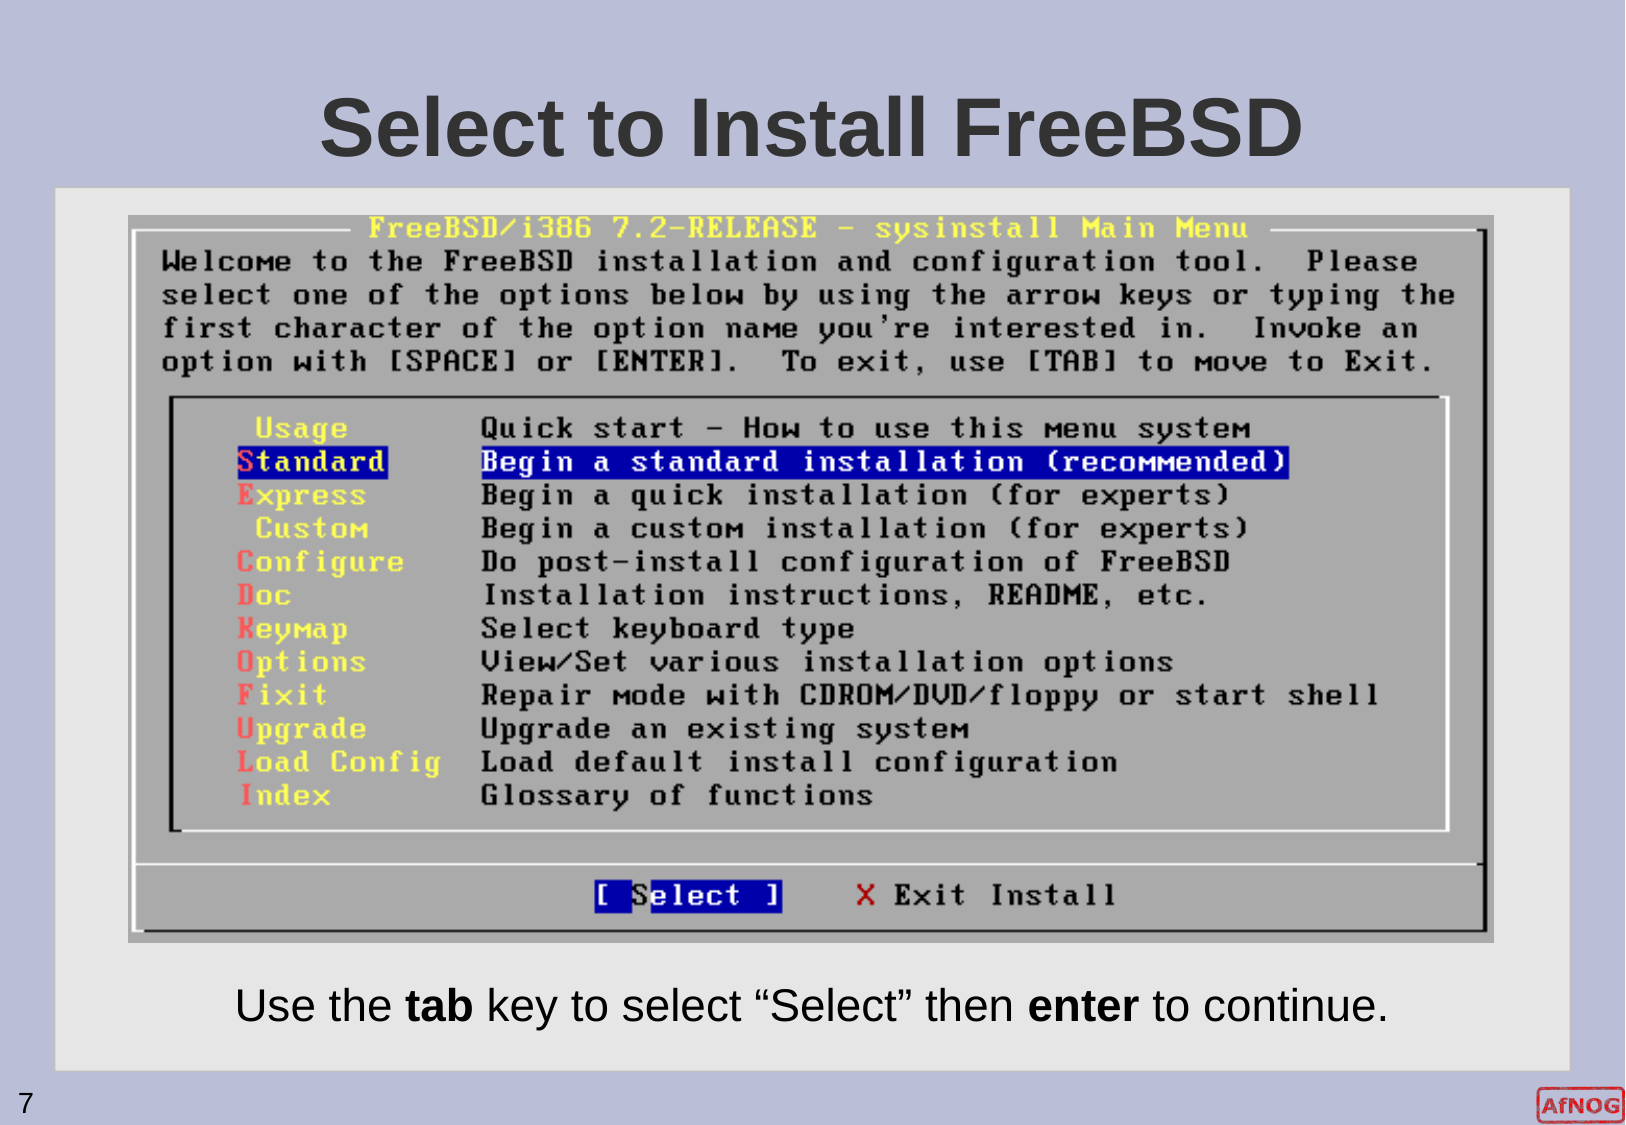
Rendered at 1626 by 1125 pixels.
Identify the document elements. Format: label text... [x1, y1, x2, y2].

picture [1535, 1085, 1626, 1125]
list [82, 214, 1560, 1045]
text_box Use the tab key to select “Select” then enter to continue. [118, 974, 1506, 1041]
title Select to Install FreeBSD [54, 44, 1571, 215]
picture [128, 215, 1494, 943]
